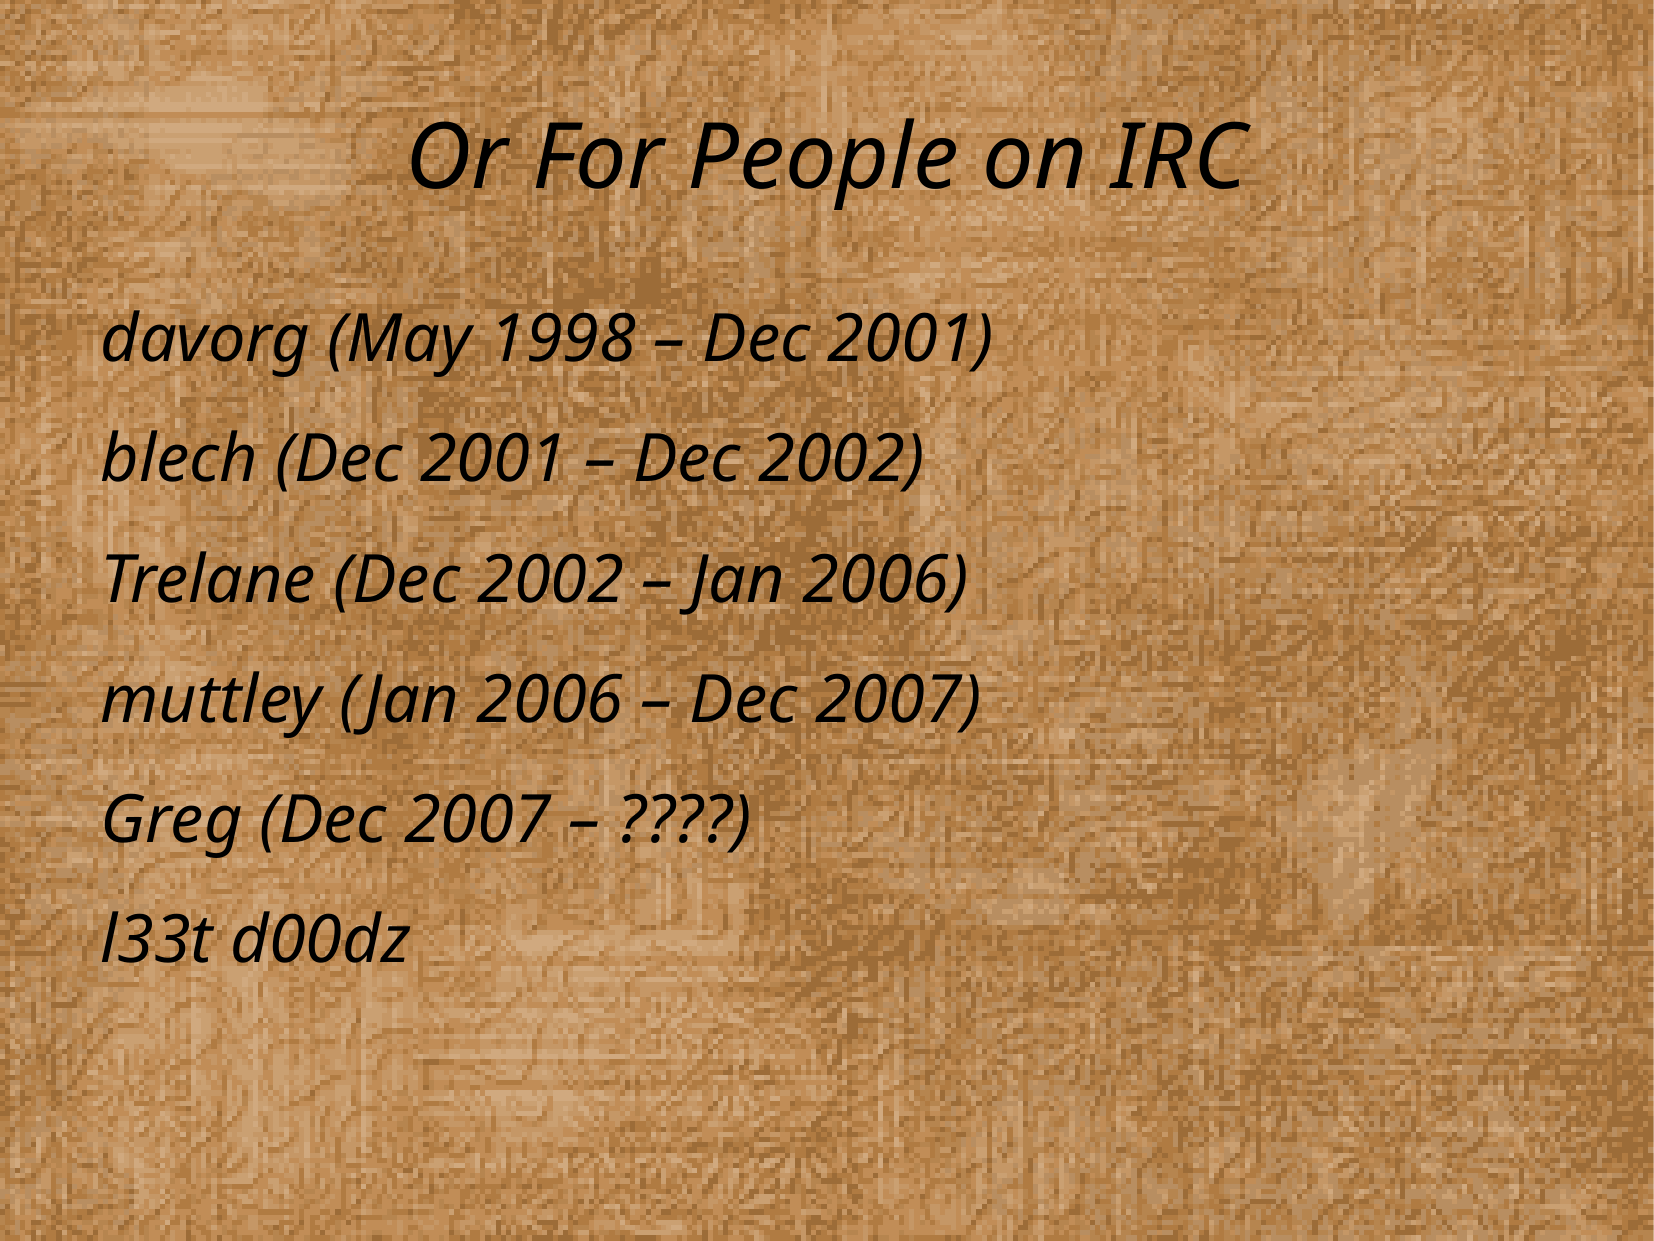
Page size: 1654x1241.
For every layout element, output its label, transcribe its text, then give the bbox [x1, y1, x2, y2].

title Or For People on IRC [82, 56, 1571, 250]
picture [0, 0, 1654, 1241]
list davorg (May 1998 – Dec 2001) blech (Dec 2001 – Dec 2002) Trelane (Dec 2002 – Jan 2006) muttley (Jan 2006 – Dec 2007) Greg (Dec 2007 – ????) l33t d00dz [82, 290, 1571, 1094]
